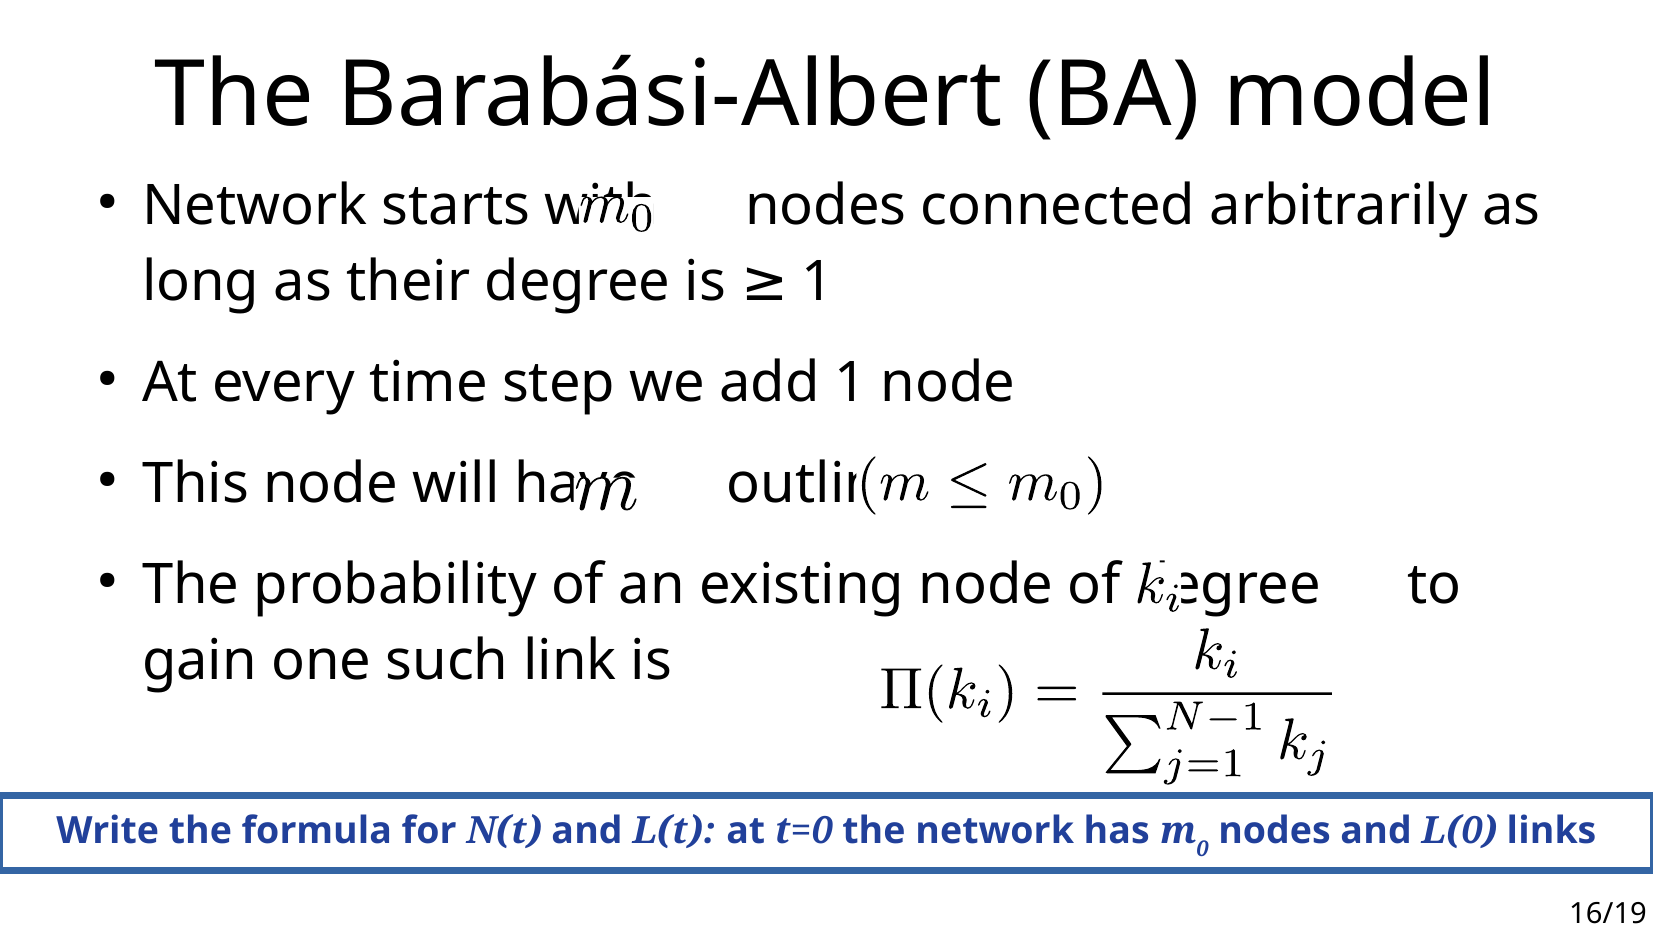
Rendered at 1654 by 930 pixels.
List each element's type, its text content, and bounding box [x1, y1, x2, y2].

text_box [856, 456, 1108, 515]
text_box [1134, 562, 1182, 612]
text_box Write the formula for N(t) and L(t): at t=0 the network has m0 nodes and L(0) links [0, 795, 1653, 871]
text_box [578, 196, 654, 232]
text_box [573, 476, 639, 511]
text_box [879, 628, 1332, 785]
title The Barabási-Albert (BA) model [82, 0, 1571, 164]
list Network starts with nodes connected arbitrarily as long as their degree is ≥ 1 At every time step we add 1 node This node will have outlinks The probability of an existing node of degree to gain one such link is [82, 164, 1571, 704]
